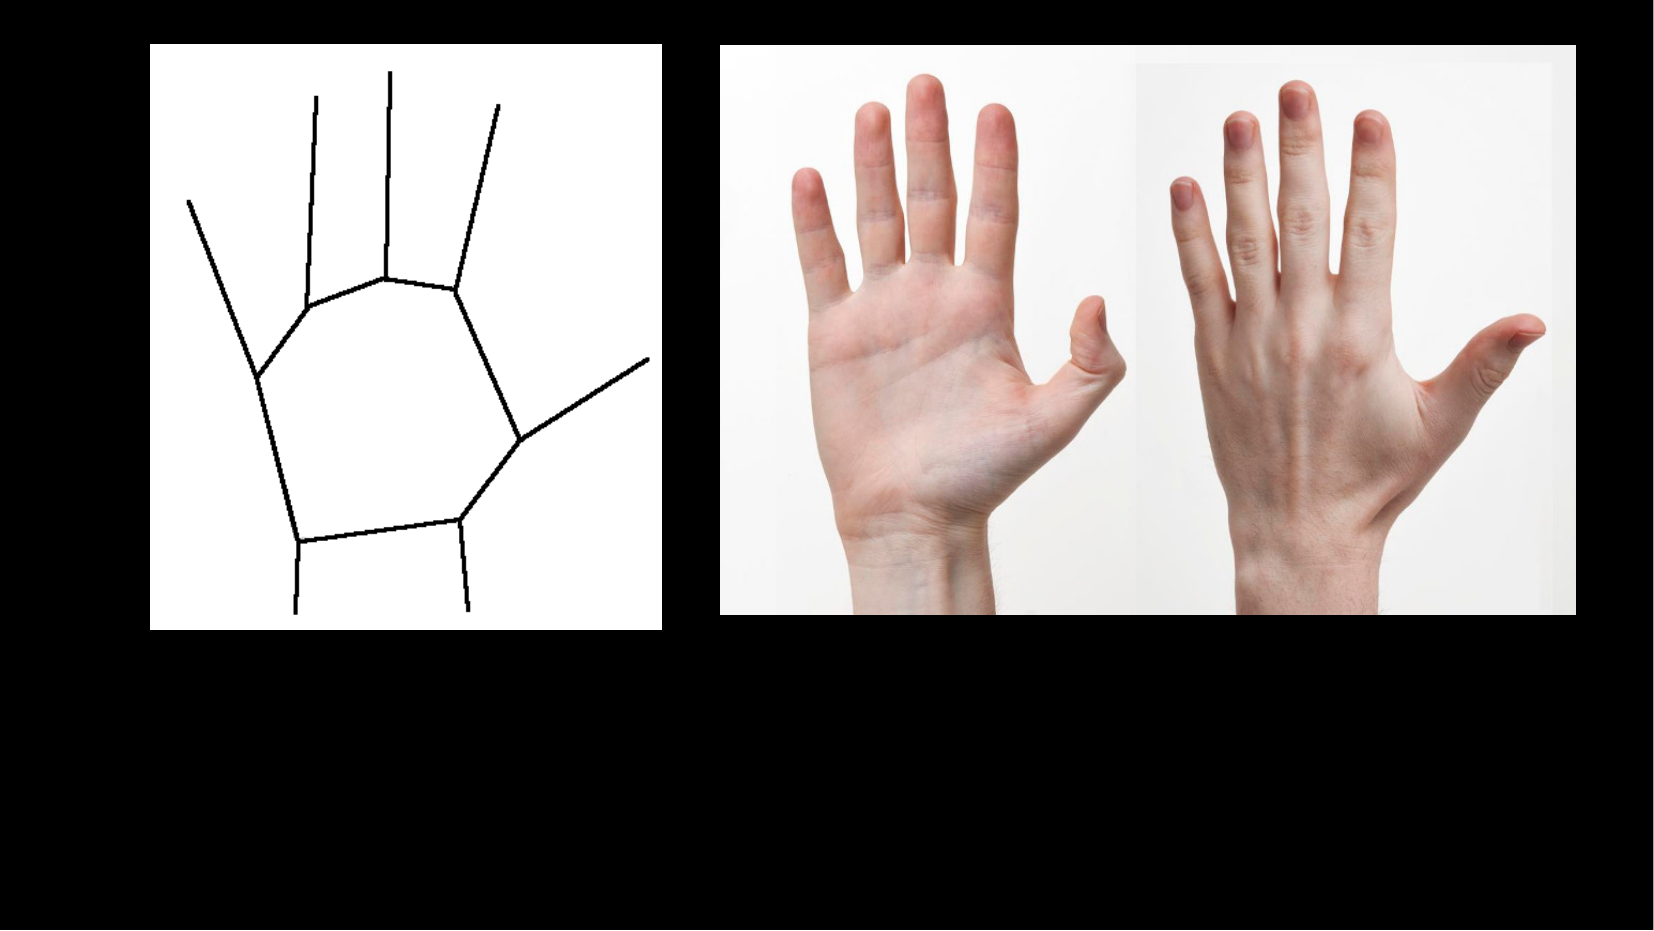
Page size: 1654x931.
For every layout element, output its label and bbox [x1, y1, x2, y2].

picture [150, 44, 662, 631]
picture [720, 45, 1576, 616]
